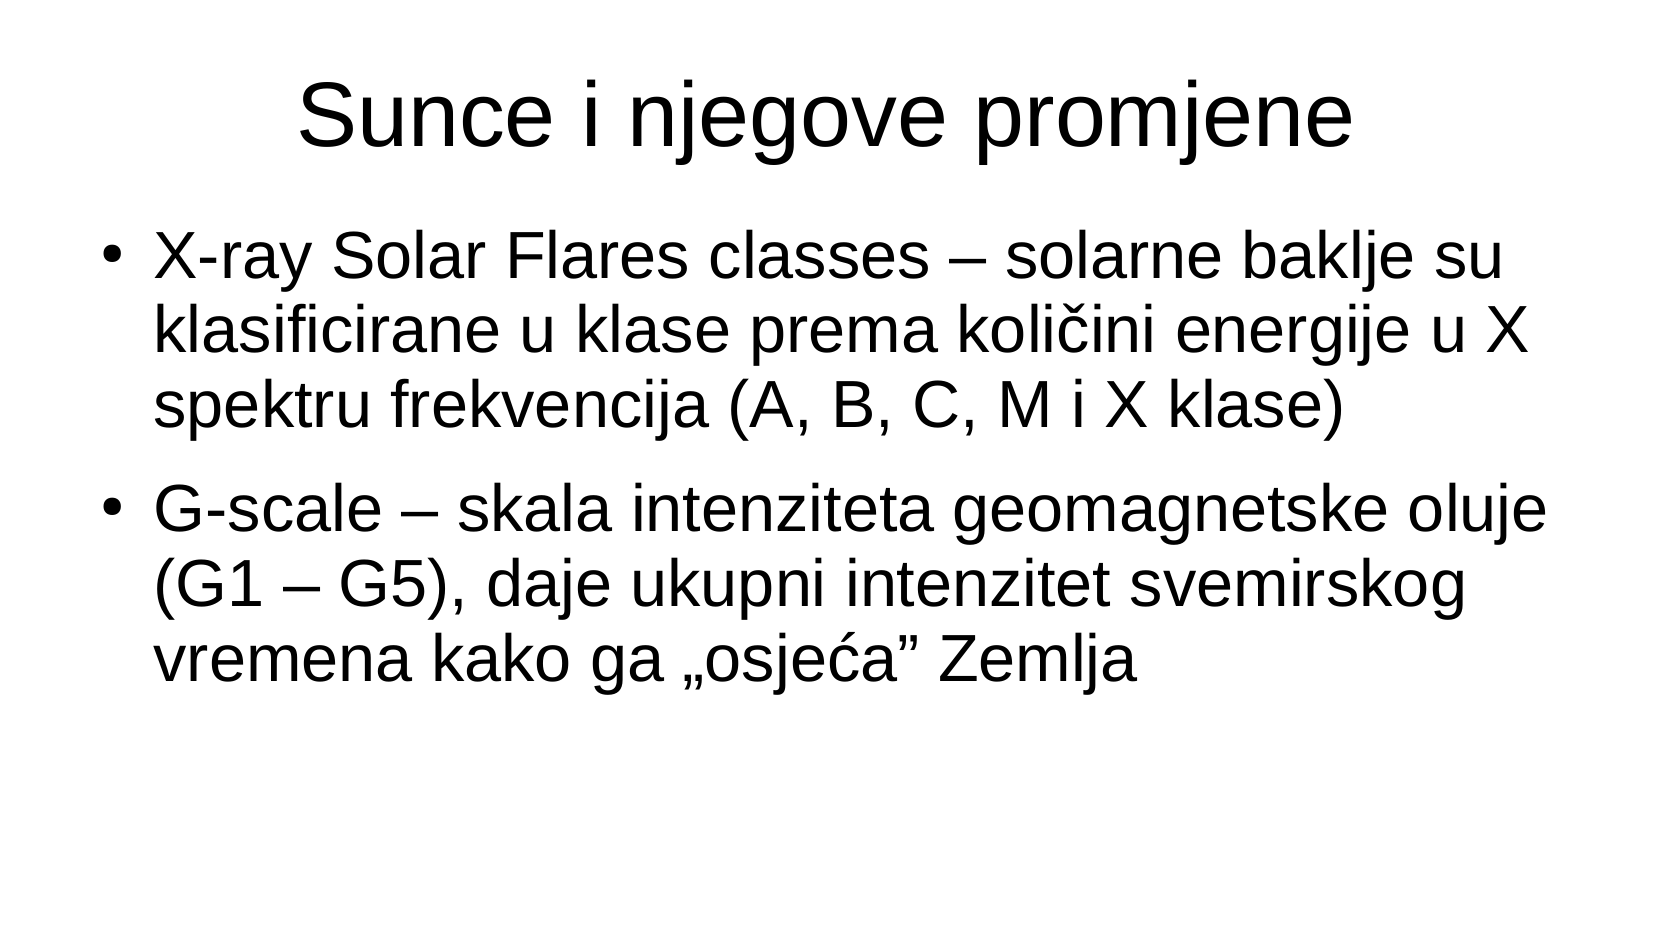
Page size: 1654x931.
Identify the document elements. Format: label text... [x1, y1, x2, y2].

title Sunce i njegove promjene [82, 37, 1571, 193]
list X-ray Solar Flares classes – solarne baklje su klasificirane u klase prema količini energije u X spektru frekvencija (A, B, C, M i X klase) G-scale – skala intenziteta geomagnetske oluje (G1 – G5), daje ukupni intenzitet svemirskog vremena kako ga „osjeća” Zemlja [82, 217, 1571, 758]
